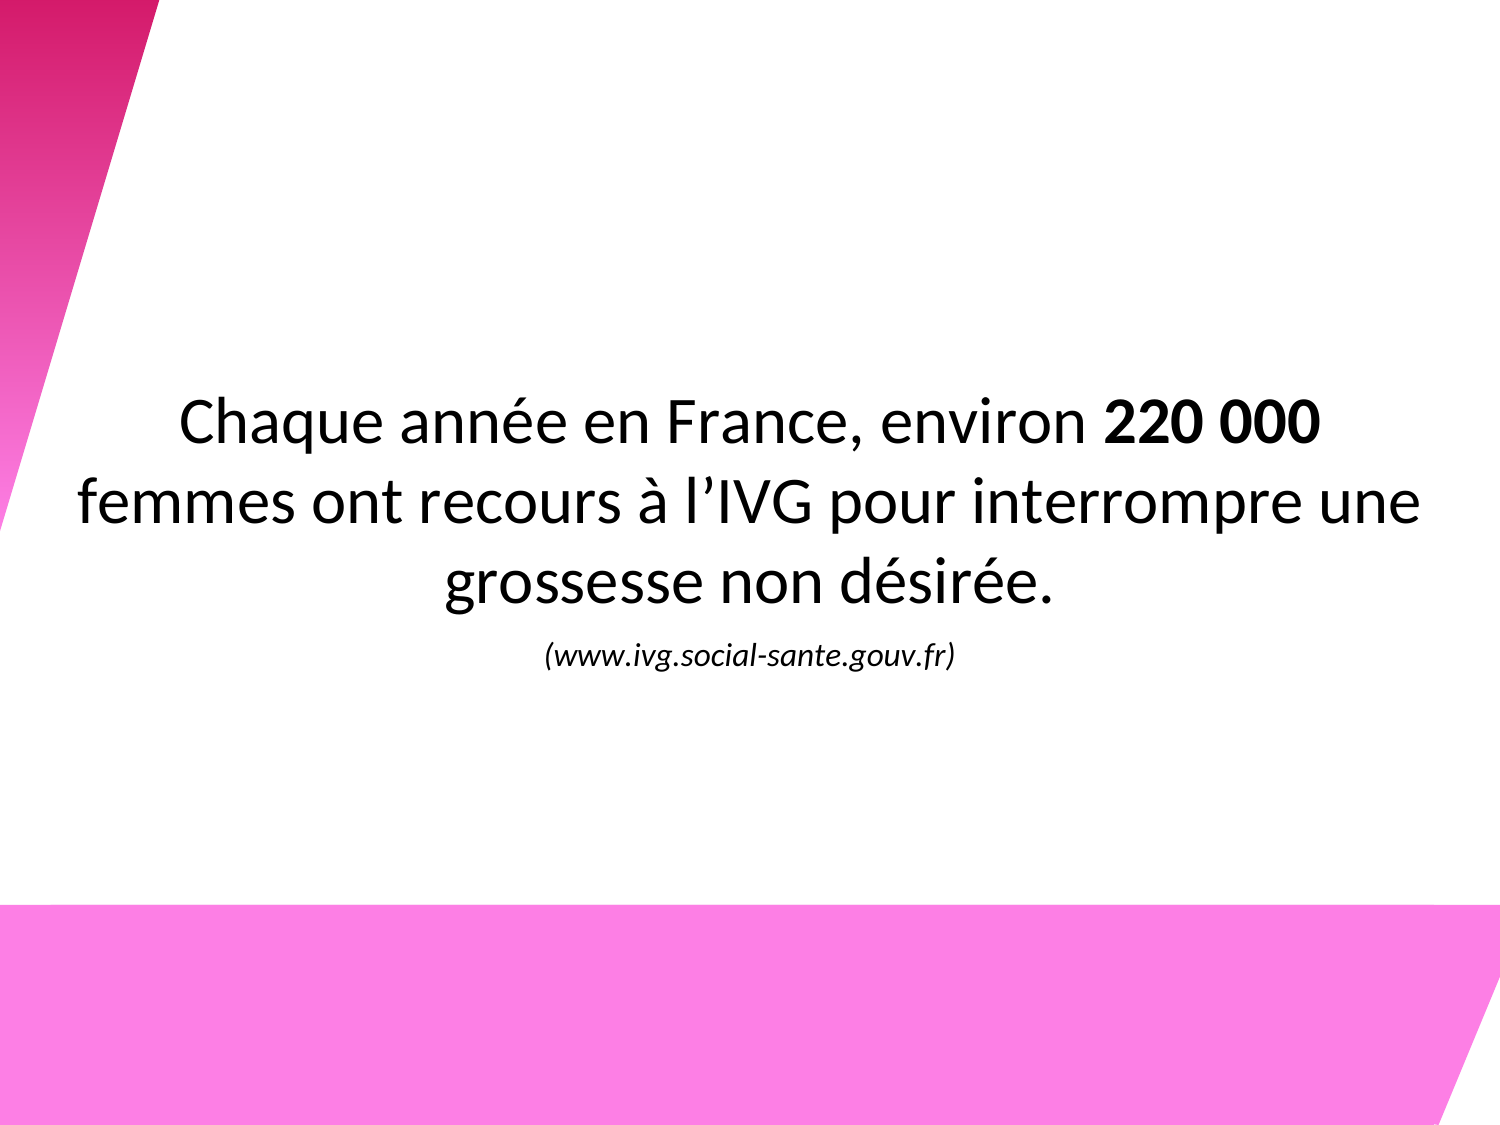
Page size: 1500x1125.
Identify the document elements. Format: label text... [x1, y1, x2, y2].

text_box [0, 0, 160, 532]
subtitle Chaque année en France, environ 220 000 femmes ont recours à l’IVG pour interrompre une grossesse non désirée. (www.ivg.social-sante.gouv.fr) [75, 45, 1426, 1005]
text_box [0, 904, 1500, 1125]
